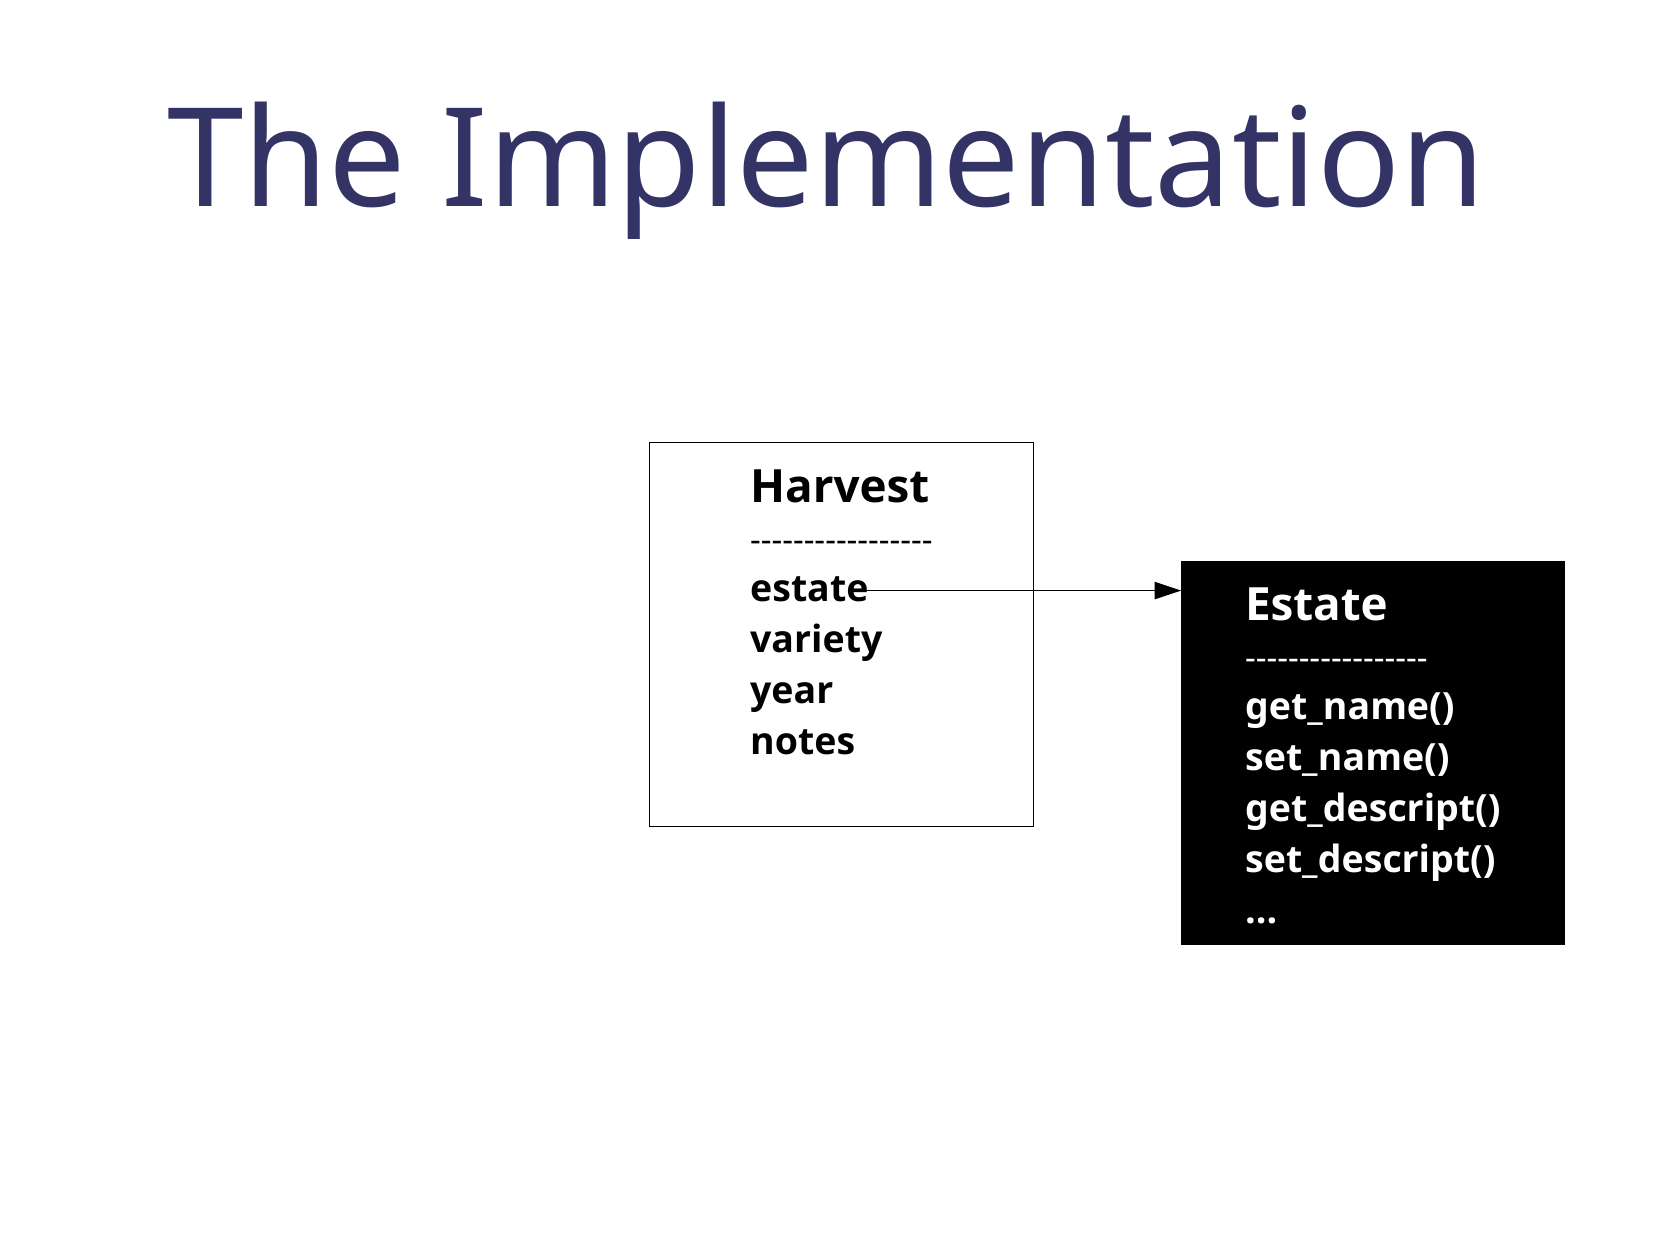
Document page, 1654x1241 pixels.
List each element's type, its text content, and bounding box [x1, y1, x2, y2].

text_box Harvest ----------------- estate variety year notes [649, 442, 1034, 827]
title The Implementation [82, 56, 1571, 250]
text_box Estate ----------------- get_name() set_name() get_descript() set_descript() ... [1181, 561, 1565, 945]
